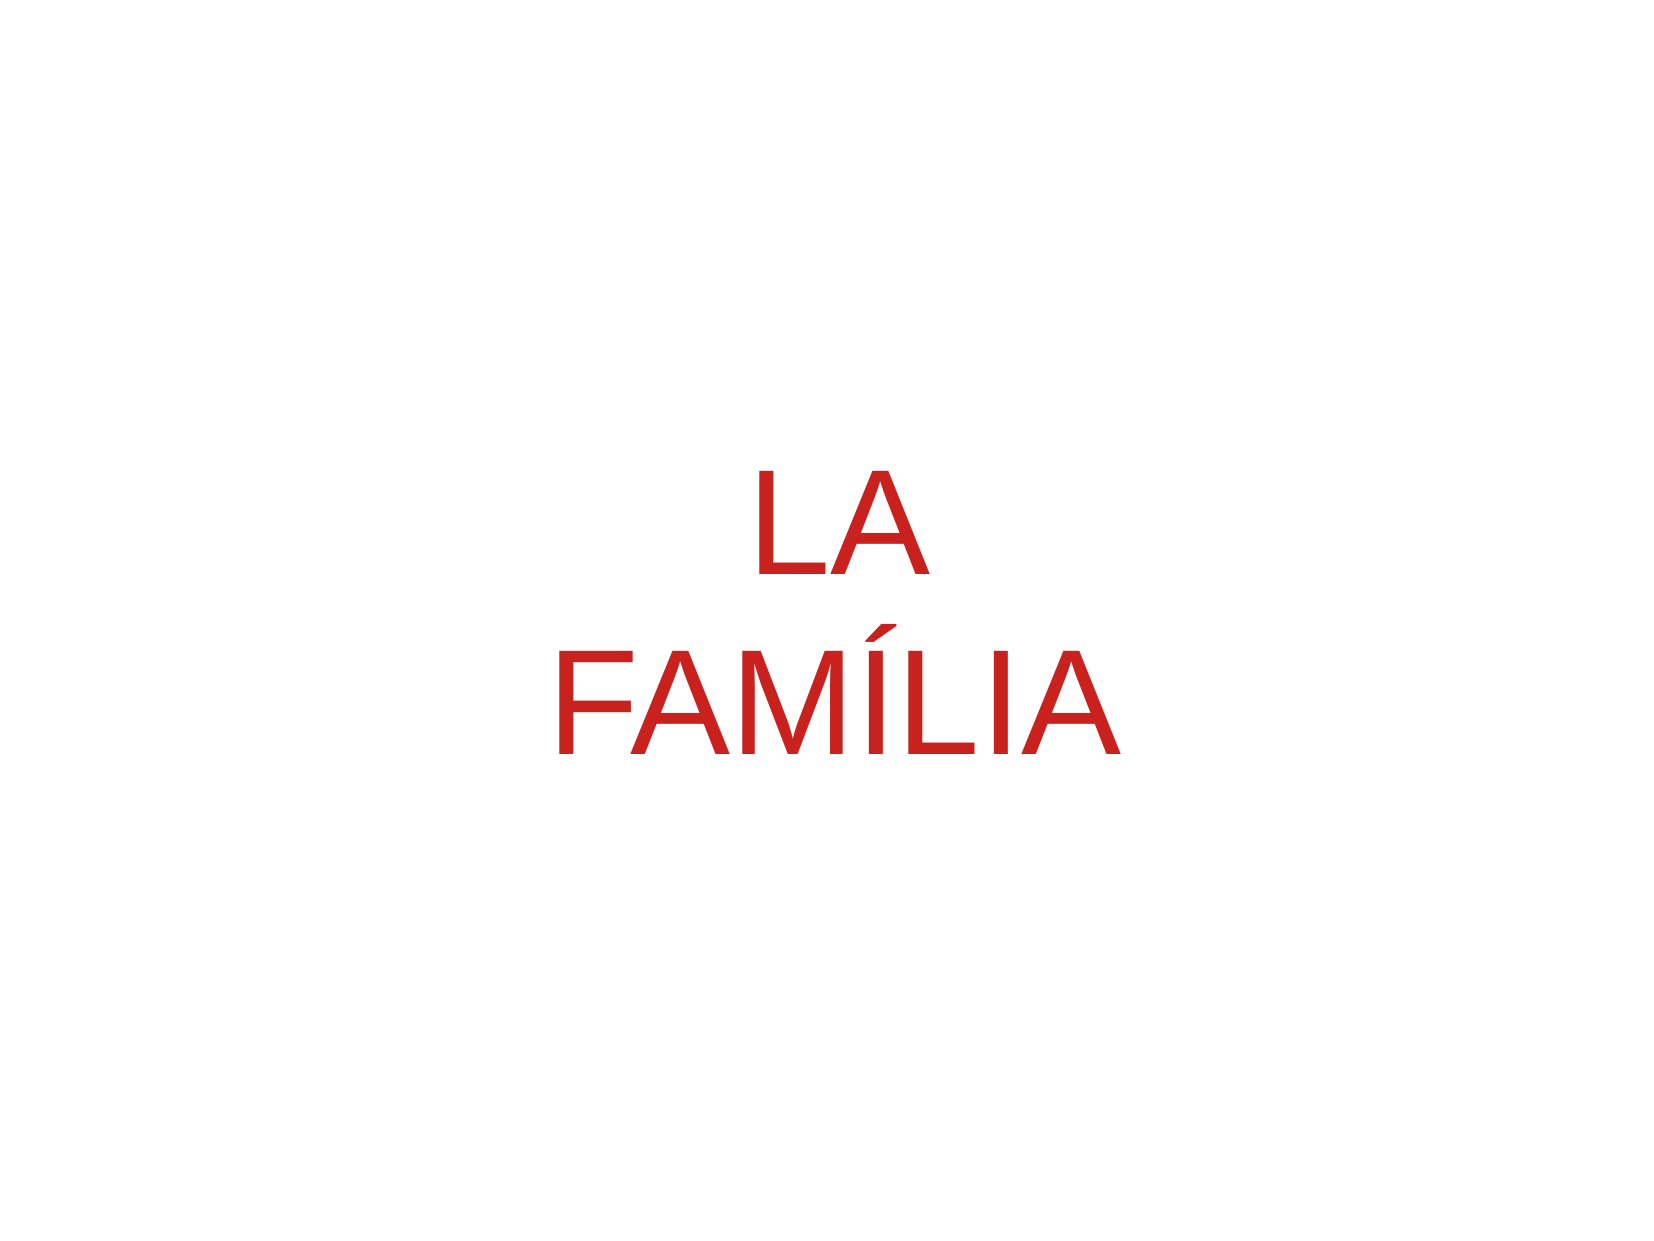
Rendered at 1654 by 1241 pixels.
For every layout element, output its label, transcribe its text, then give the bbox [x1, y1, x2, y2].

text_box LA FAMÍLIA [488, 401, 1181, 807]
